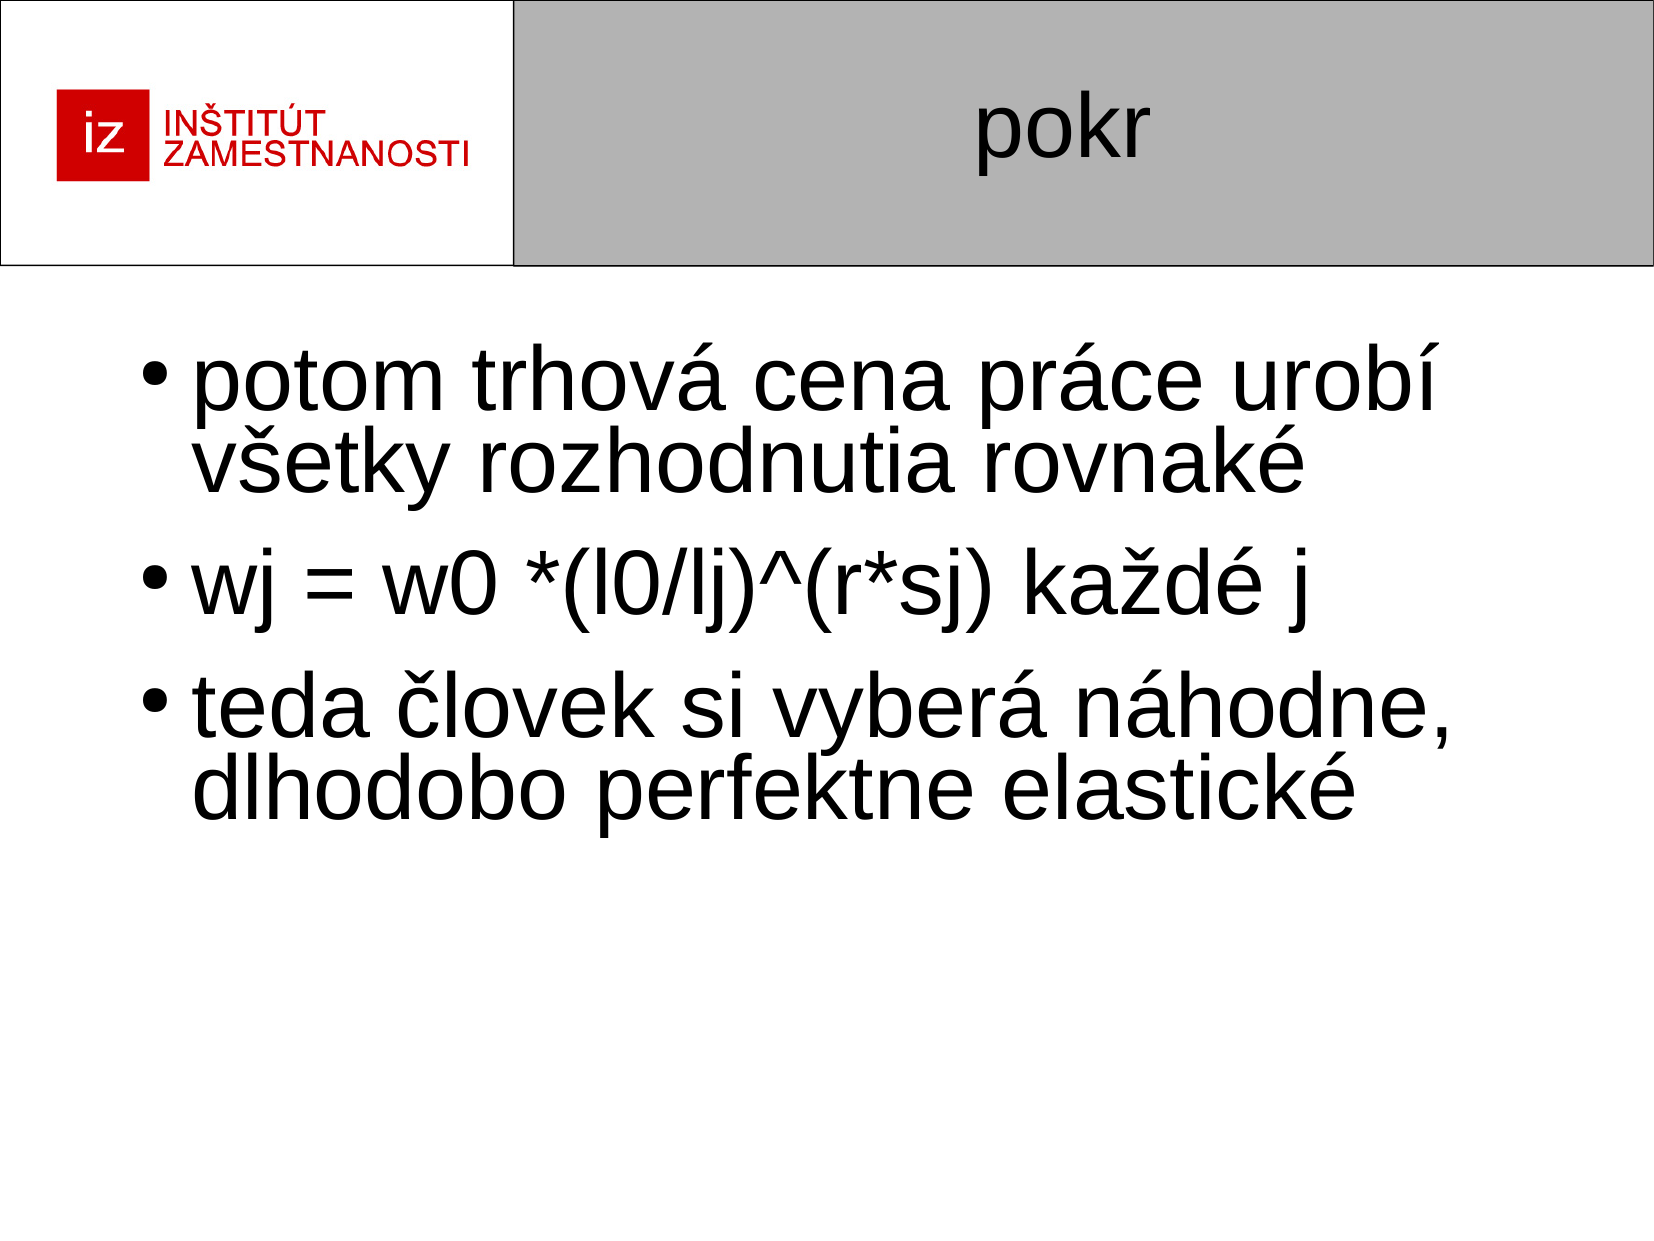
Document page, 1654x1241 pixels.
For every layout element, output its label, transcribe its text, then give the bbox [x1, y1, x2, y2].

title pokr [561, 37, 1565, 229]
list potom trhová cena práce urobí všetky rozhodnutia rovnaké wj = w0 *(l0/lj)^(r*sj) každé j teda človek si vyberá náhodne, dlhodobo perfektne elastické [121, 344, 1533, 1112]
picture [5, 8, 512, 257]
